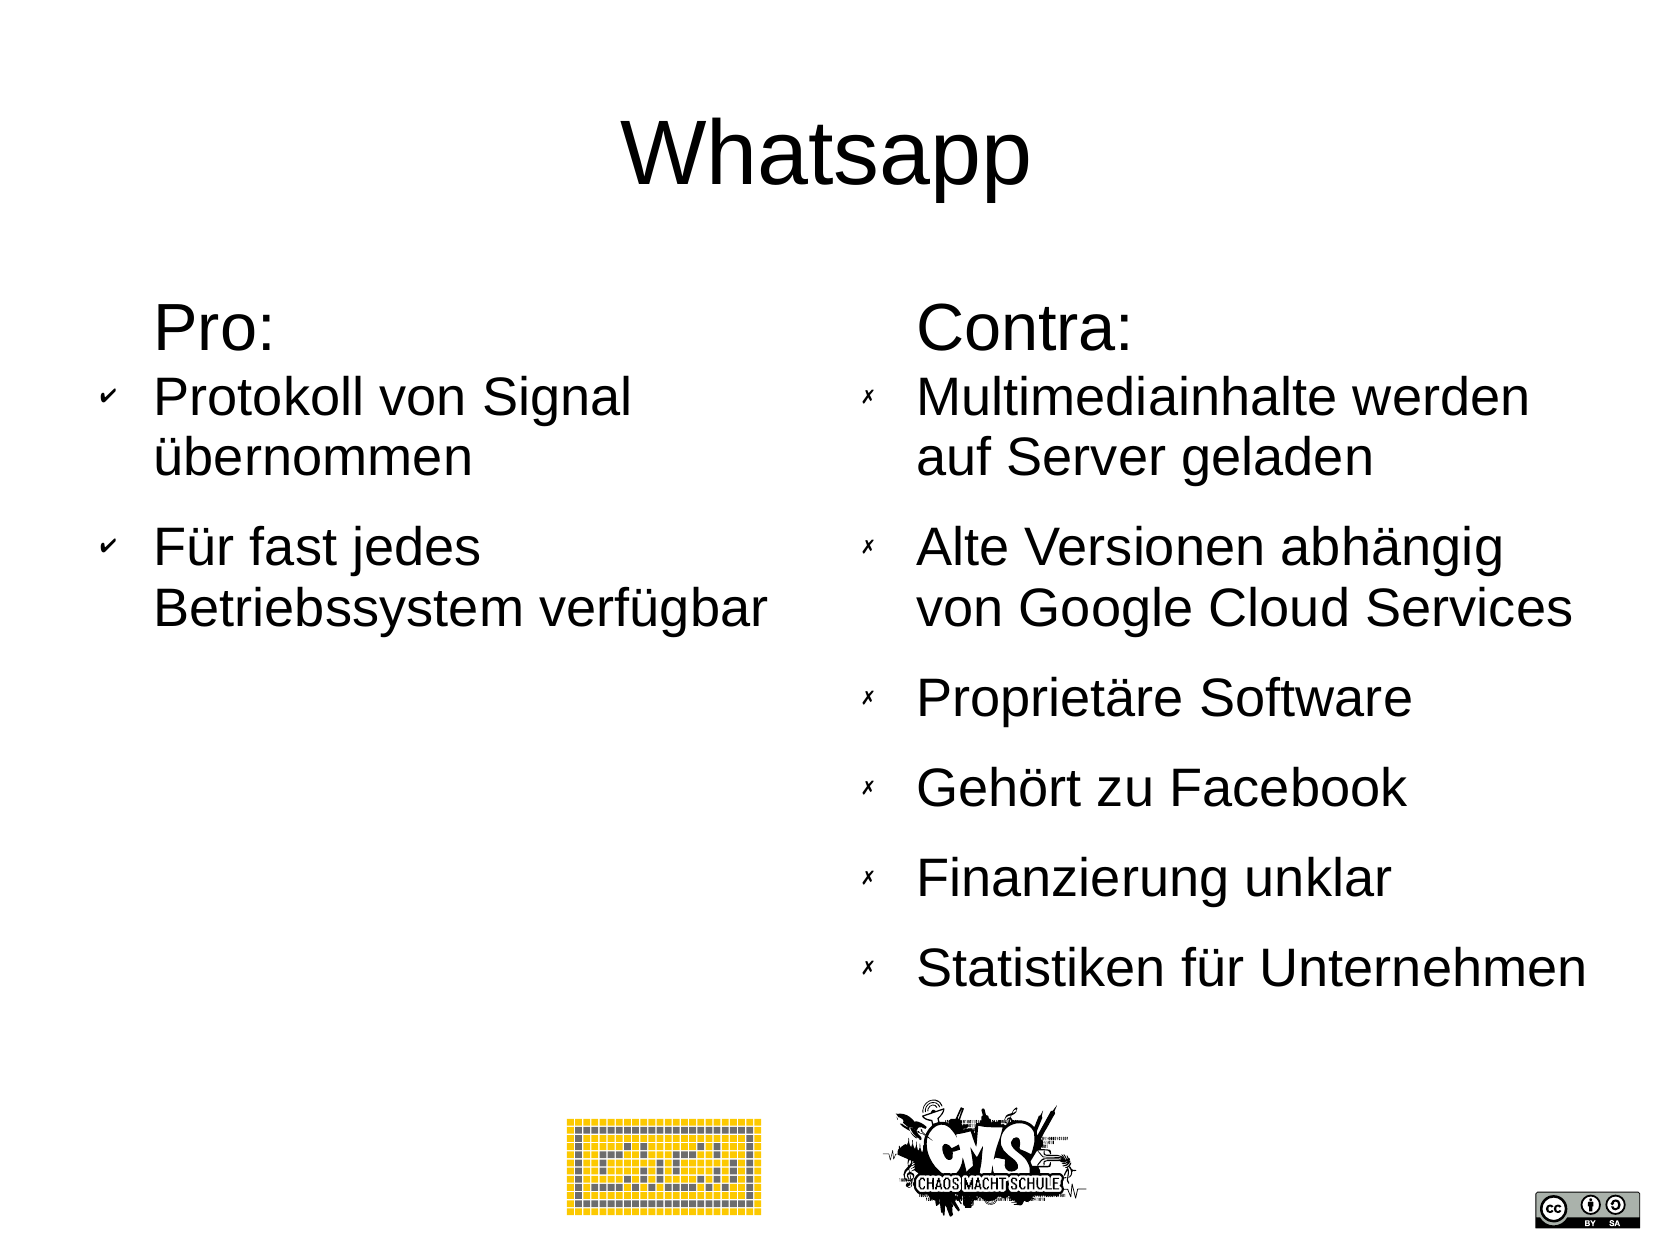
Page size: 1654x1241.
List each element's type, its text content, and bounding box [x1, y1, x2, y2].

list Contra: [845, 290, 1572, 366]
title Whatsapp [82, 49, 1571, 257]
list Multimediainhalte werden auf Server geladen Alte Versionen abhängig von Google Cloud Services Proprietäre Software Gehört zu Facebook Finanzierung unklar Statistiken für Unternehmen [845, 366, 1595, 1146]
list Protokoll von Signal übernommen Für fast jedes Betriebssystem verfügbar [82, 366, 809, 1009]
list Pro: [82, 290, 809, 366]
